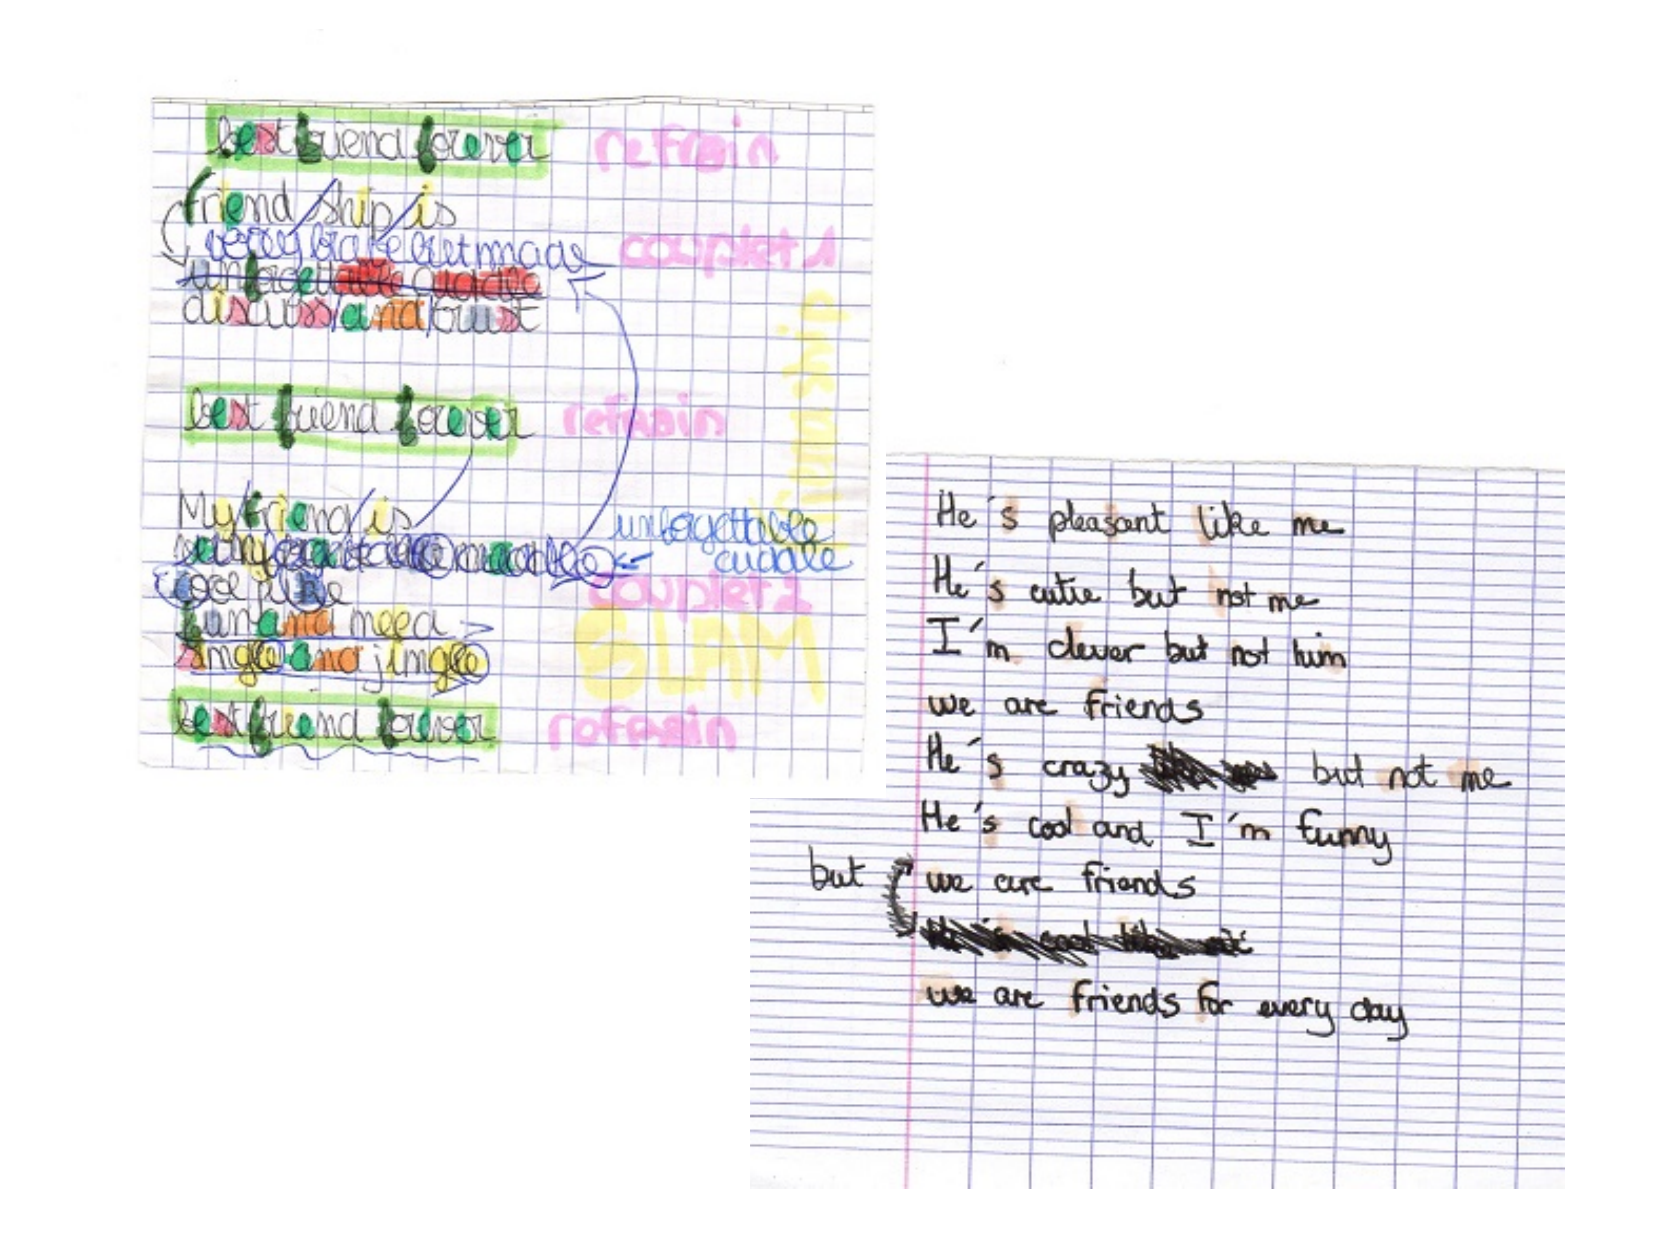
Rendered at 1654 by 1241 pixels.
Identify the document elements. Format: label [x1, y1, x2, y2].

picture [71, 29, 1565, 1189]
